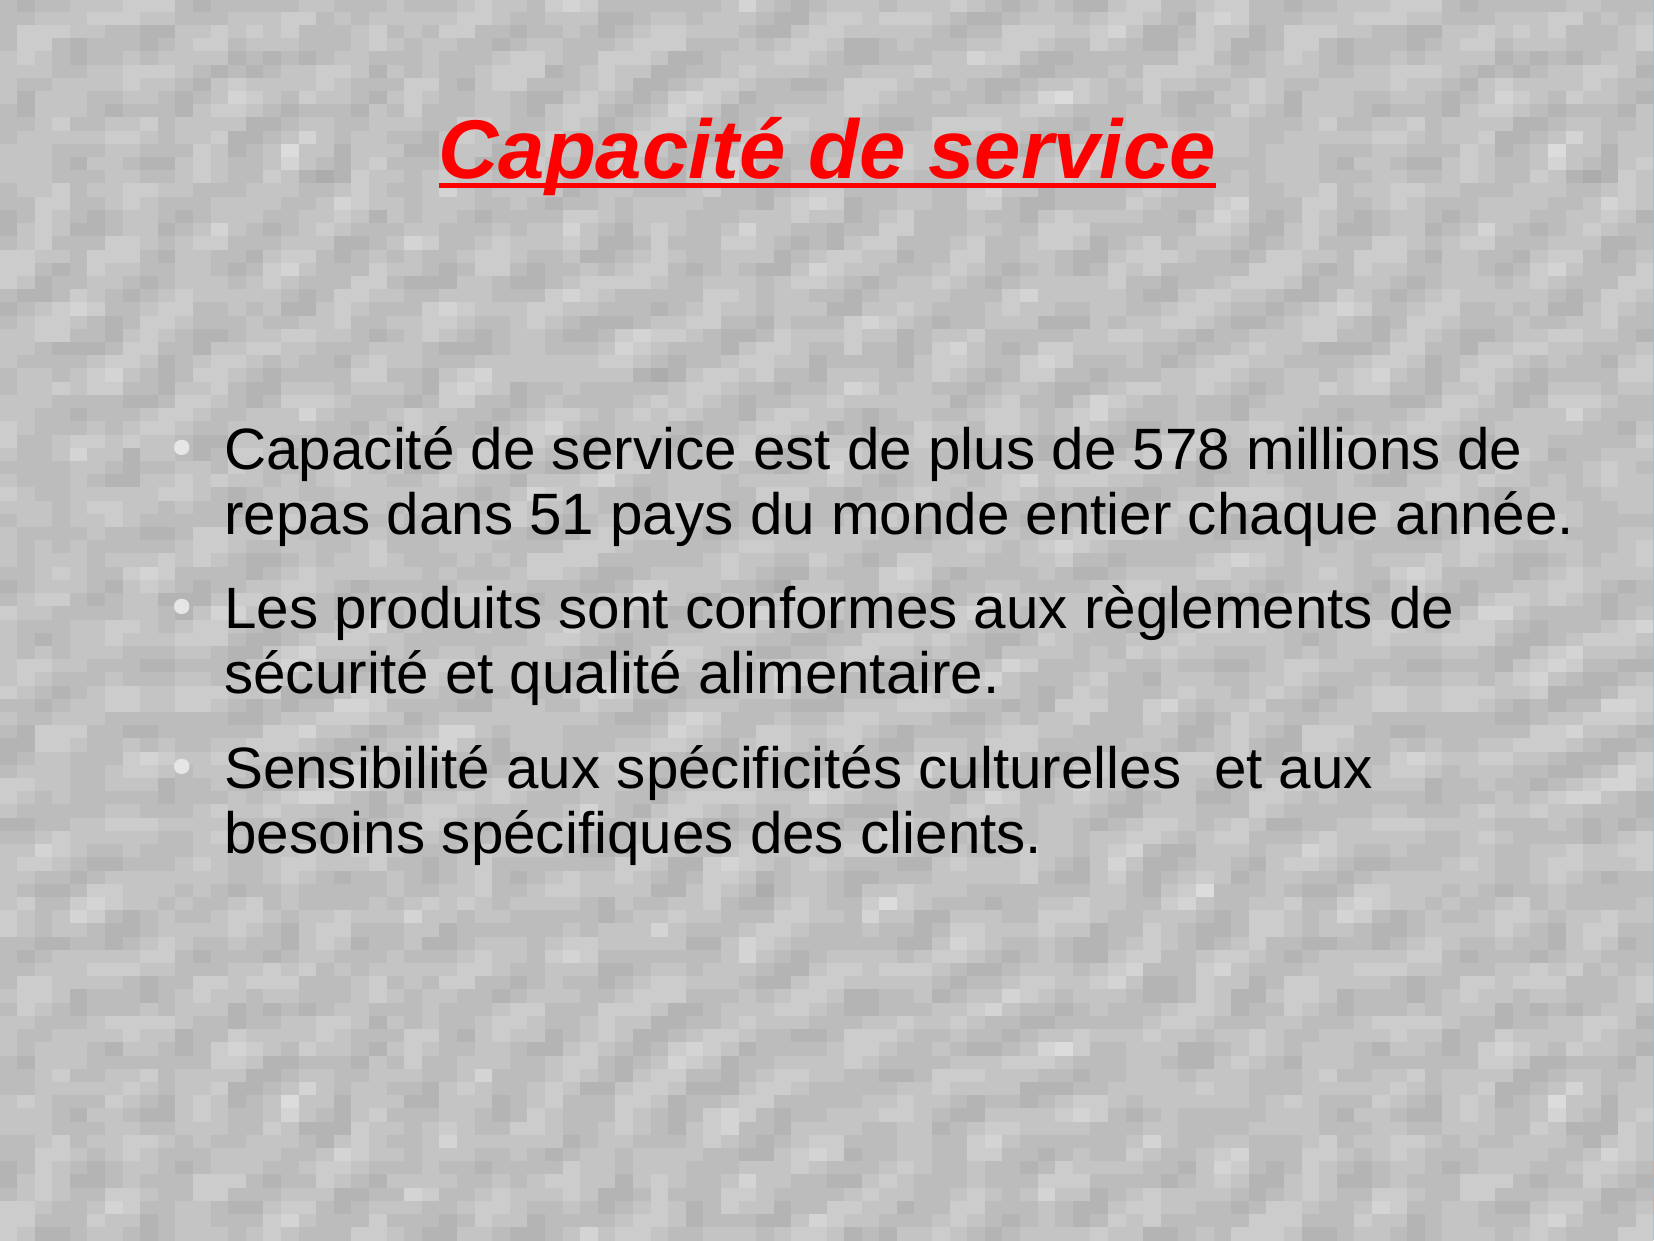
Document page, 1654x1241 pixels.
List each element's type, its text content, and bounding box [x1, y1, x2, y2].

title Capacité de service [121, 46, 1534, 254]
list Capacité de service est de plus de 578 millions de repas dans 51 pays du monde entier chaque année. Les produits sont conformes aux règlements de sécurité et qualité alimentaire. Sensibilité aux spécificités culturelles et aux besoins spécifiques des clients. [153, 322, 1593, 1132]
picture [0, 0, 1654, 1241]
